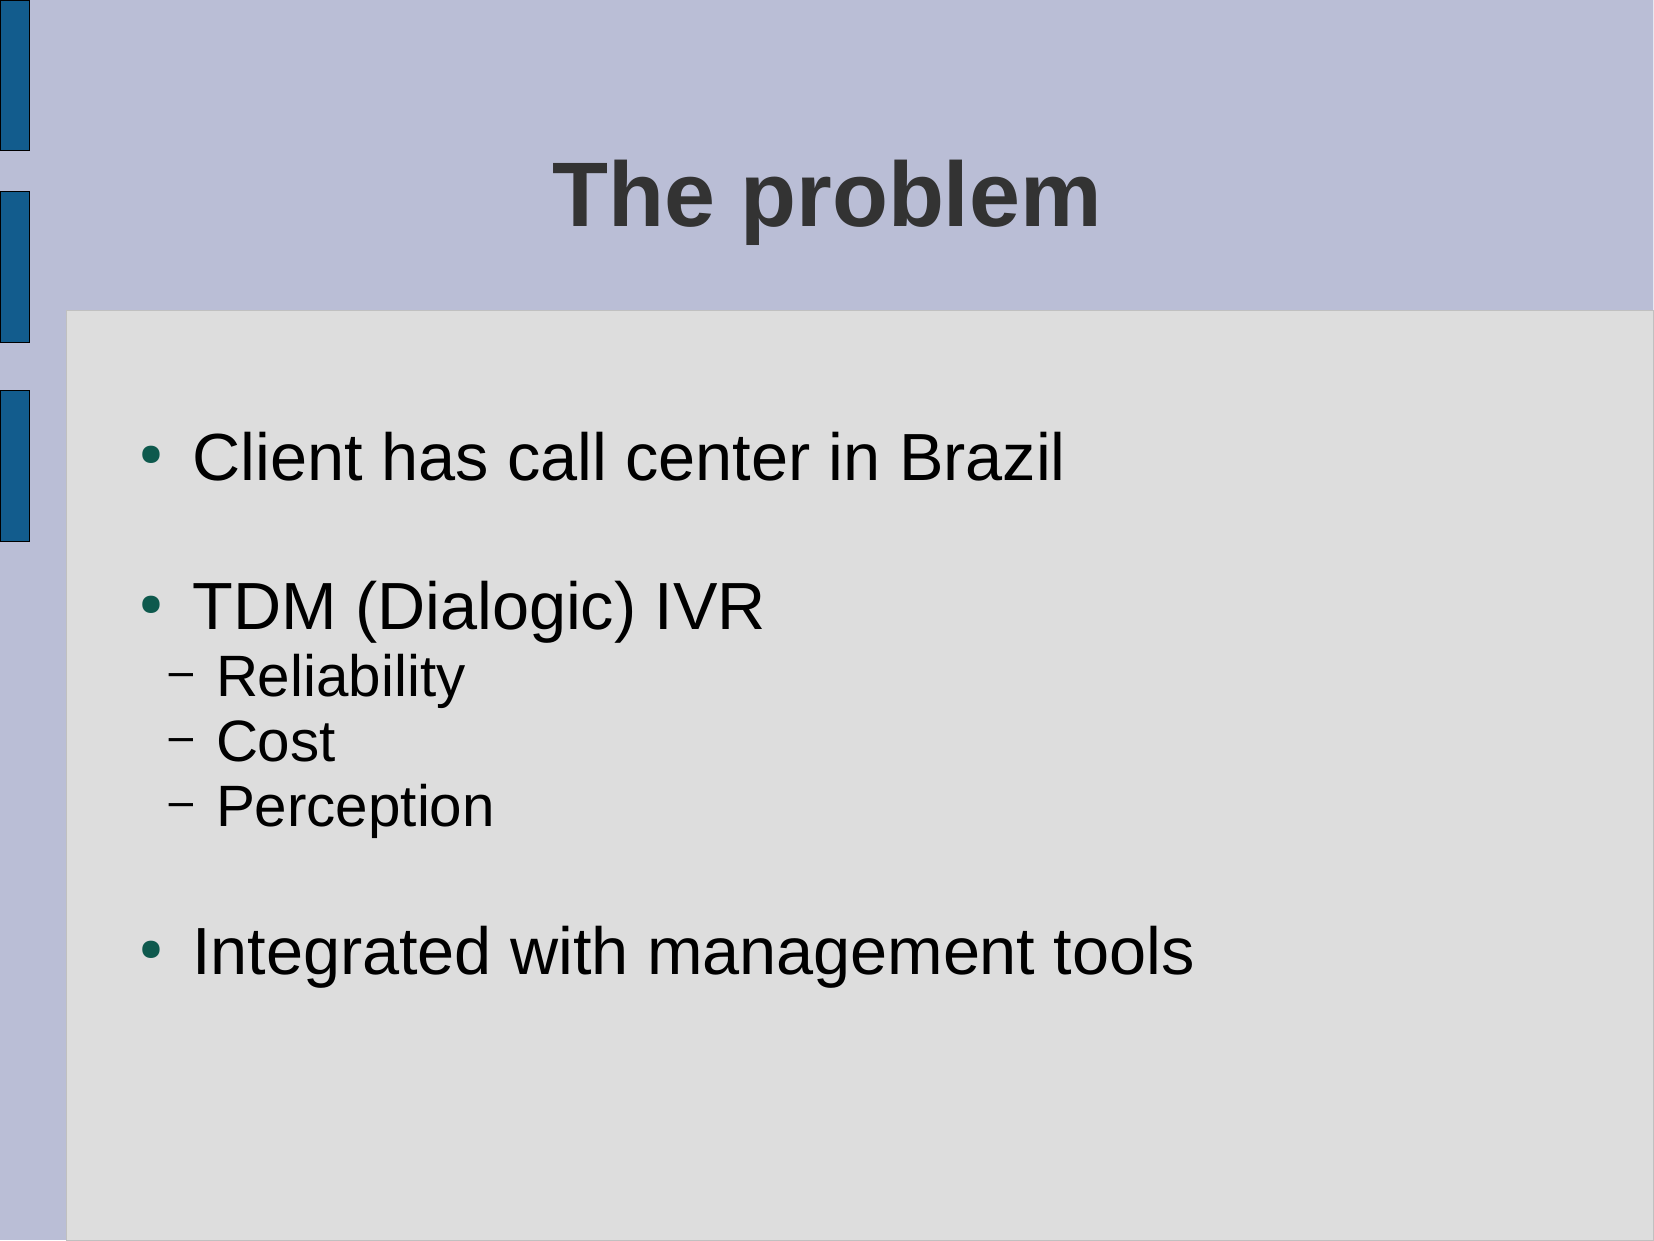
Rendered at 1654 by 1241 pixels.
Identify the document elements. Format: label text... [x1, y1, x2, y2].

title The problem [121, 98, 1534, 291]
list Client has call center in Brazil TDM (Dialogic) IVR Reliability Cost Perception Integrated with management tools [121, 344, 1534, 1149]
